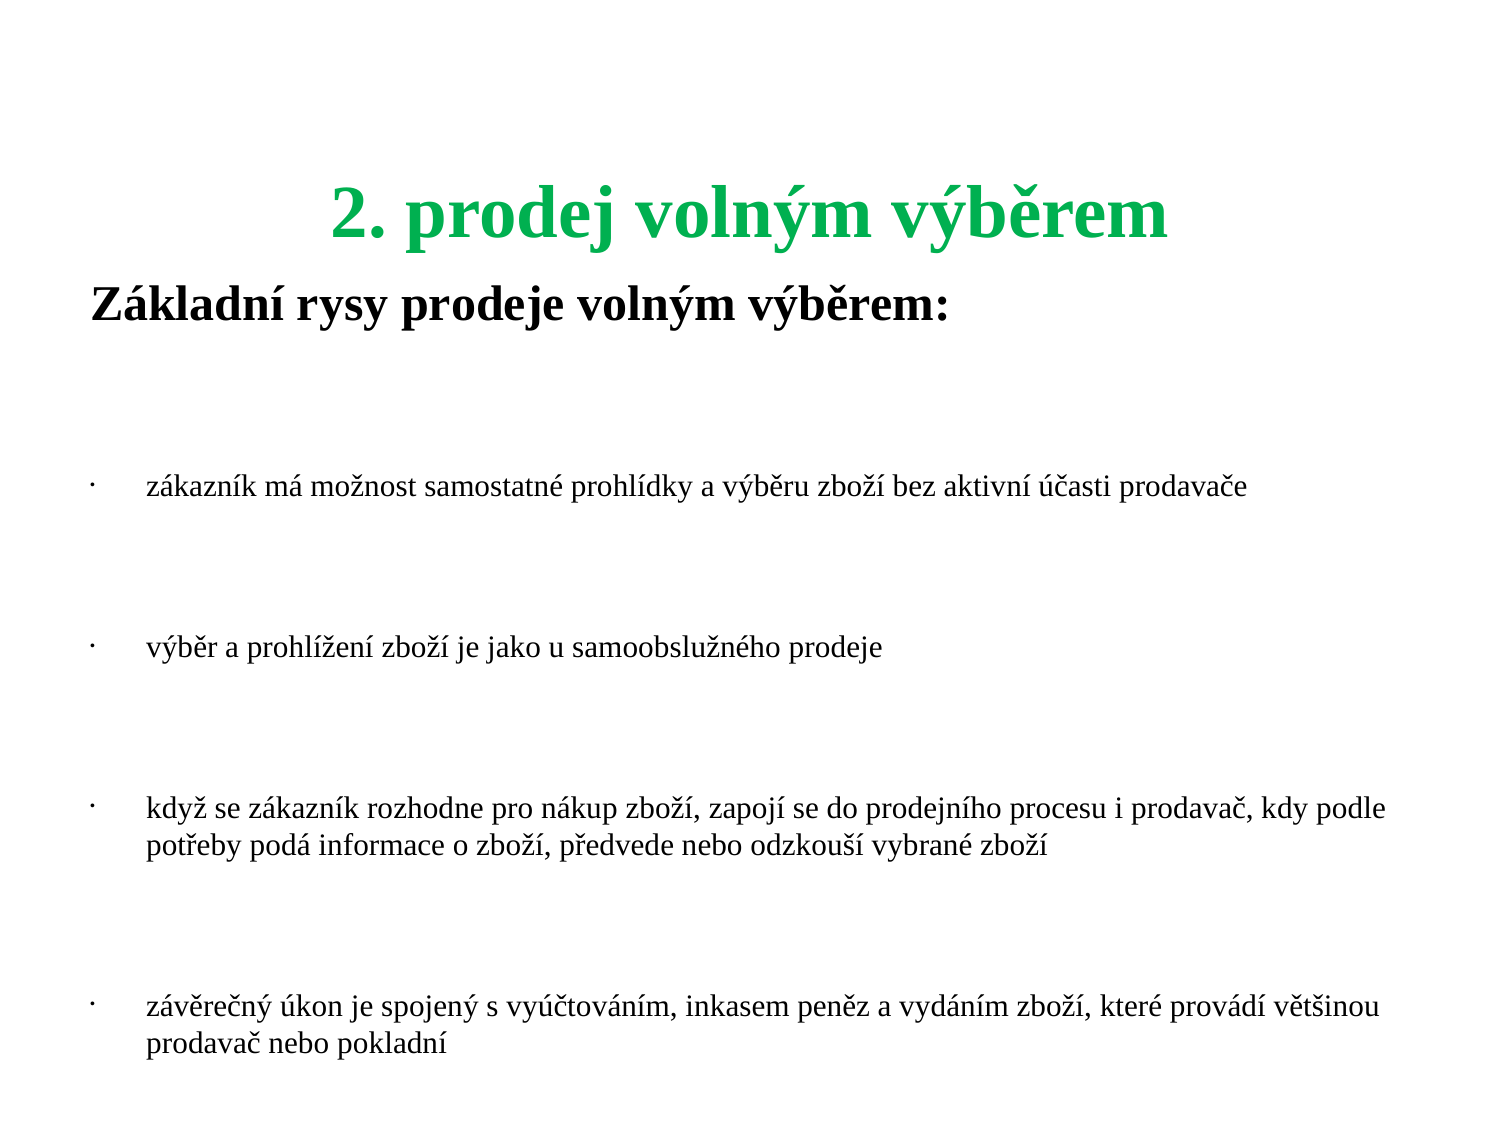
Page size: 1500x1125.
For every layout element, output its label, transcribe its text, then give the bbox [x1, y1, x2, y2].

title 2. prodej volným výběrem [75, 45, 1426, 262]
text_box Základní rysy prodeje volným výběrem: zákazník má možnost samostatné prohlídky a výběru zboží bez aktivní účasti prodavače výběr a prohlížení zboží je jako u samoobslužného prodeje když se zákazník rozhodne pro nákup zboží, zapojí se do prodejního procesu i prodavač, kdy podle potřeby podá informace o zboží, předvede nebo odzkouší vybrané zboží závěrečný úkon je spojený s vyúčtováním, inkasem peněz a vydáním zboží, které provádí většinou prodavač nebo pokladní [75, 262, 1426, 1005]
